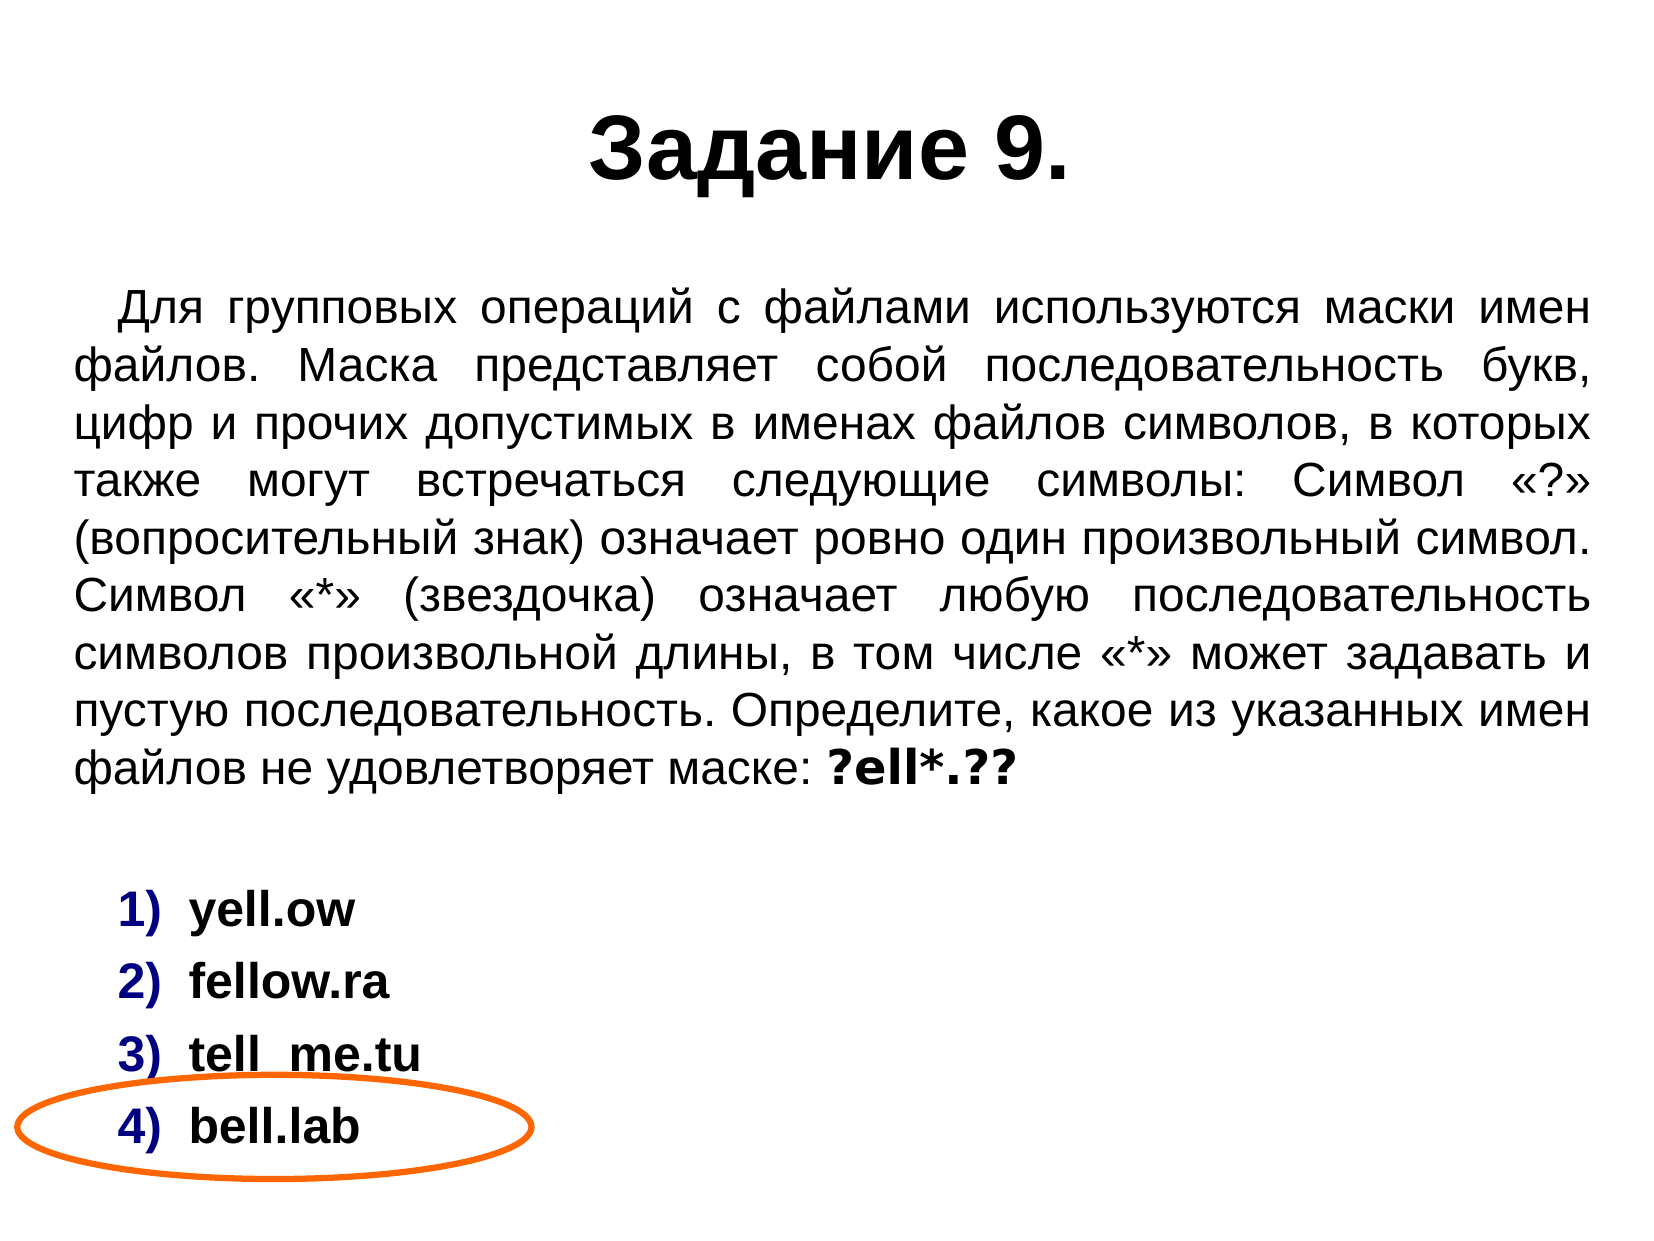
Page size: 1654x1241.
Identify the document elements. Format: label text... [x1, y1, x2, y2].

list Для групповых операций с файлами используются маски имен файлов. Маска представляет собой последовательность букв, цифр и прочих допустимых в именах файлов символов, в которых также могут встречаться следующие символы: Символ «?» (вопросительный знак) означает ровно один произвольный символ. Символ «*» (звездочка) означает любую последовательность символов произвольной длины, в том числе «*» может задавать и пустую последовательность. Определите, какое из указанных имен файлов не удовлетворяет маске: ?ell*.?? yell.ow fellow.ra tell_me.tu bell.lab [58, 268, 1609, 1194]
list Для групповых операций с файлами используются маски имен файлов. Маска представляет собой последовательность букв, цифр и прочих допустимых в именах файлов символов, в которых также могут встречаться следующие символы: Символ «?» (вопросительный знак) означает ровно один произвольный символ. Символ «*» (звездочка) означает любую последовательность символов произвольной длины, в том числе «*» может задавать и пустую последовательность. Определите, какое из указанных имен файлов не удовлетворяет маске: ?ell*.?? yell.ow fellow.ra tell_me.tu bell.lab [58, 1078, 528, 1175]
title Задание 9. [82, 68, 1571, 268]
